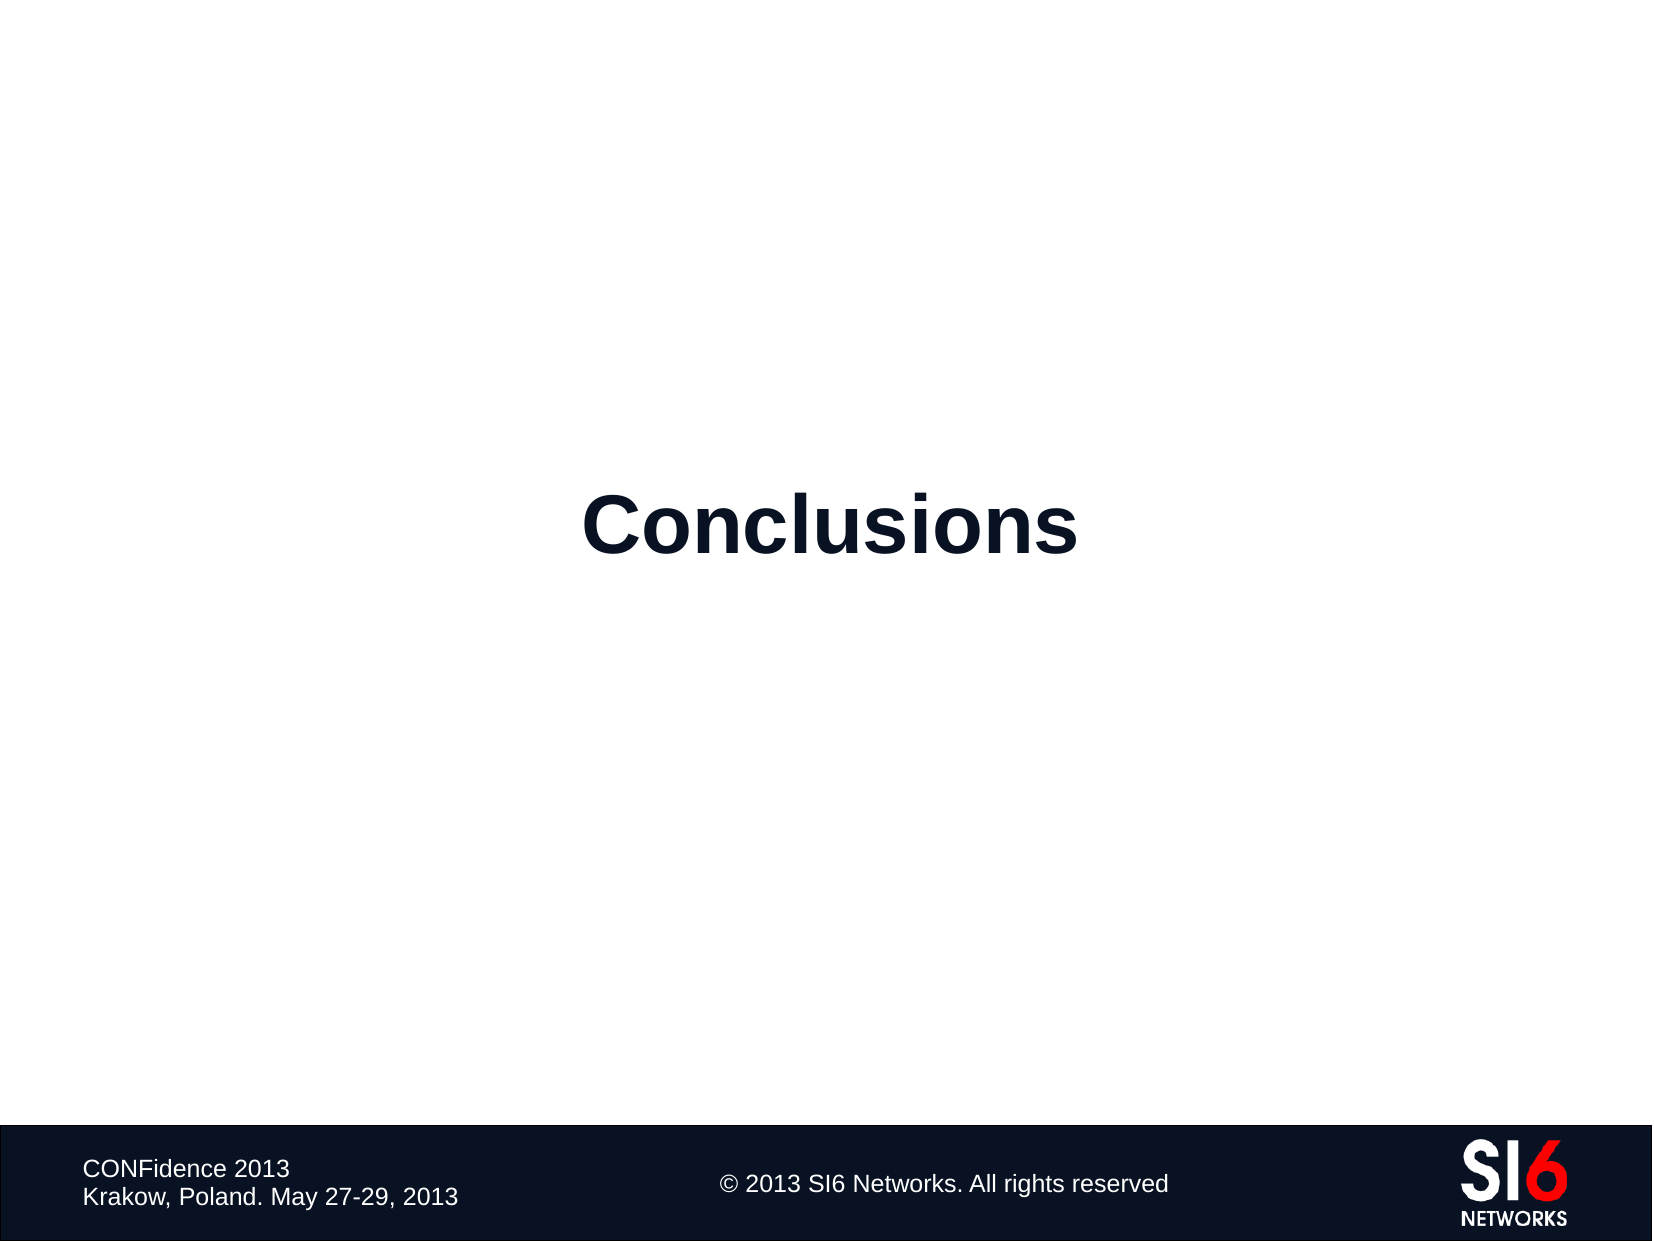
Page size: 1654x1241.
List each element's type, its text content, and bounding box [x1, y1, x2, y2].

title Conclusions [86, 468, 1576, 676]
picture [1461, 1139, 1567, 1226]
